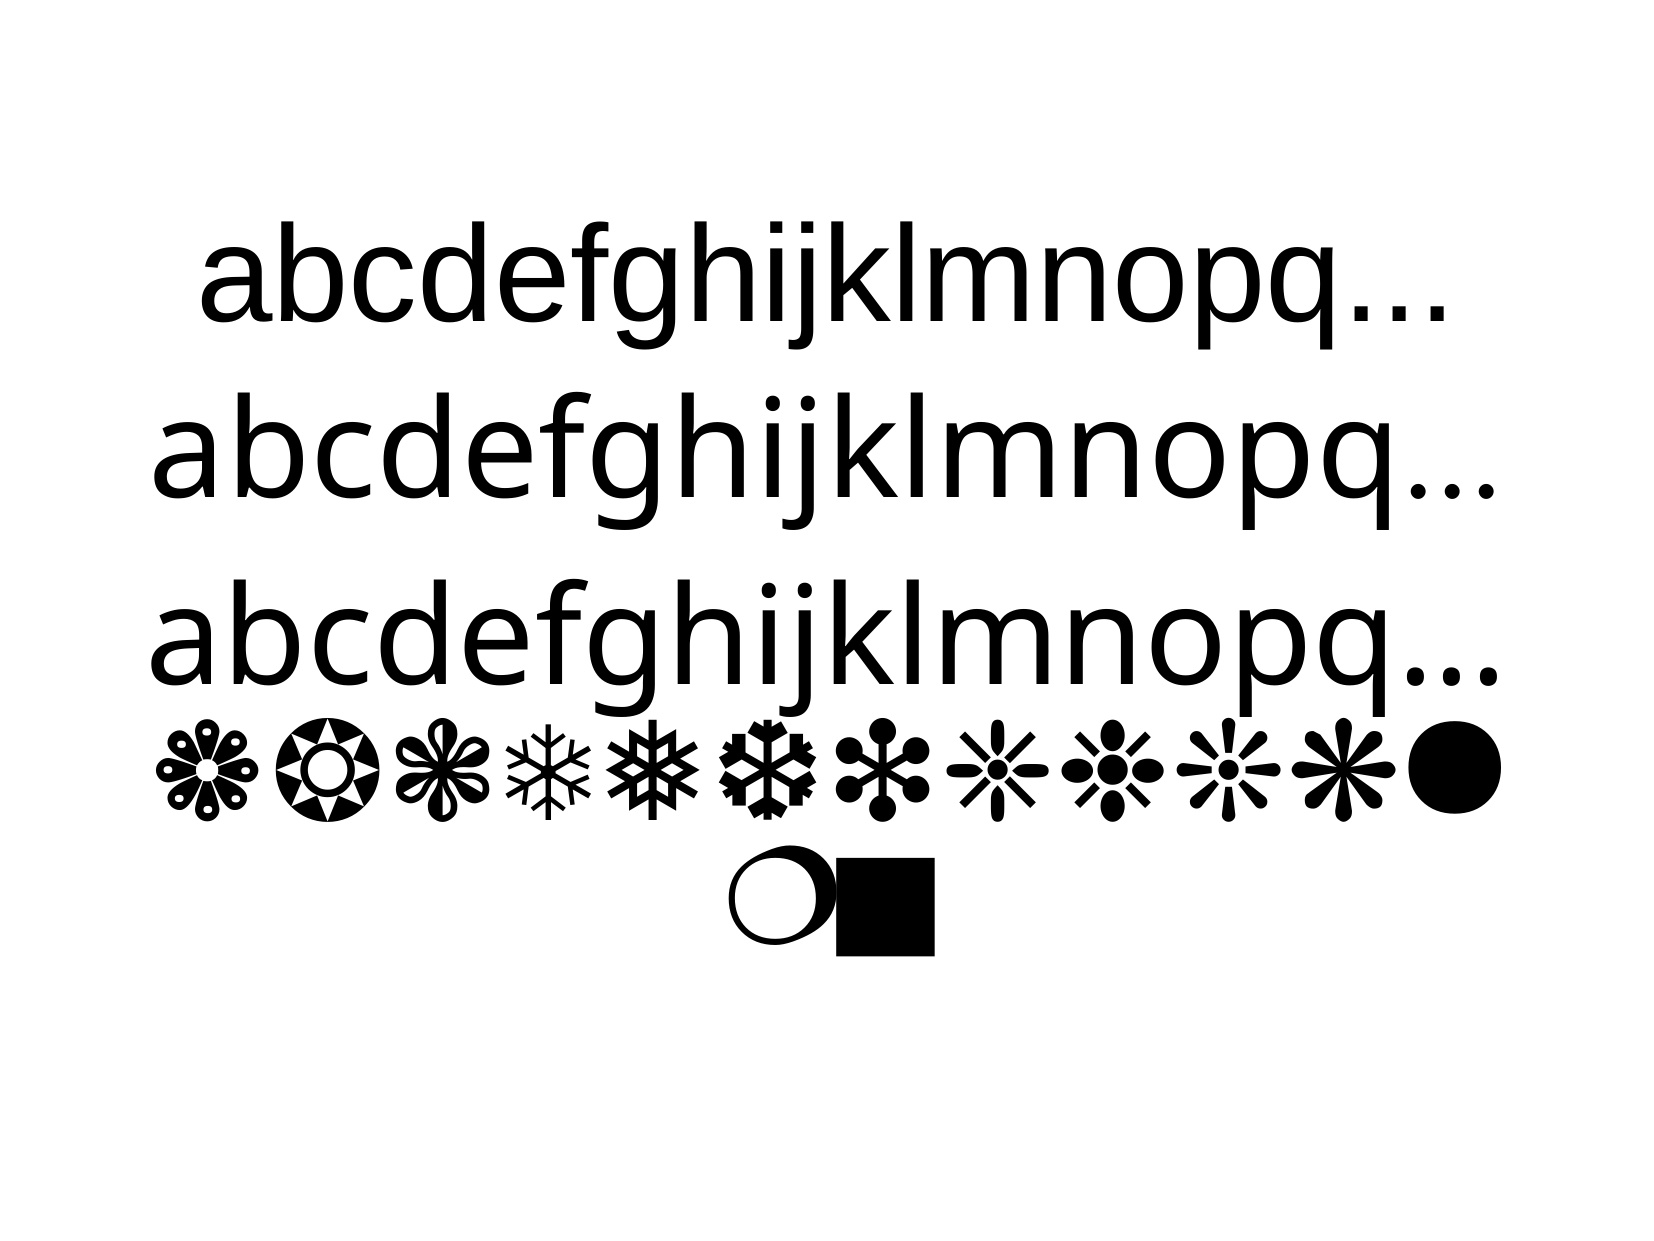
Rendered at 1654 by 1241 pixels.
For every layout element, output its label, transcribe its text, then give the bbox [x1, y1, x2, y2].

title abcdefghijklmnopq... abcdefghijklmnopq... abcdefghijklmnopq... abcdefghijklmn [82, 56, 1571, 1115]
